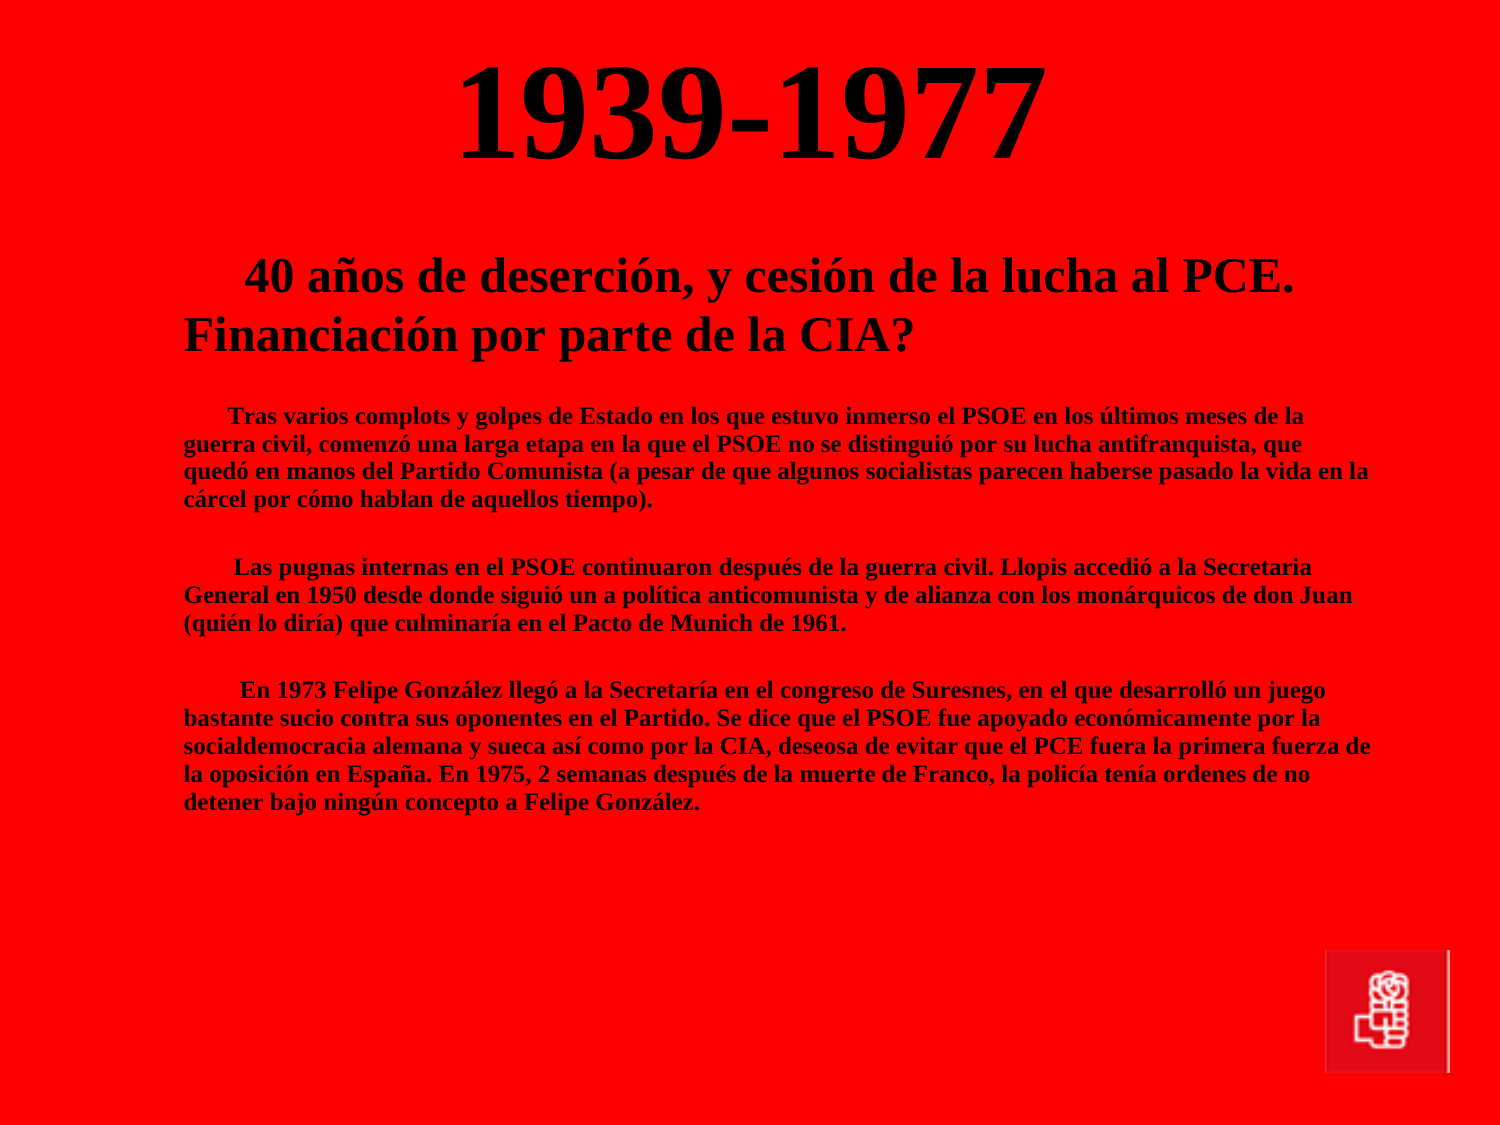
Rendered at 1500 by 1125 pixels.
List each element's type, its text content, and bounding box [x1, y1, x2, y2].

title 1939-1977 [112, 22, 1388, 203]
picture [1325, 950, 1450, 1073]
list 40 años de deserción, y cesión de la lucha al PCE. Financiación por parte de la CIA? Tras varios complots y golpes de Estado en los que estuvo inmerso el PSOE en los últimos meses de la guerra civil, comenzó una larga etapa en la que el PSOE no se distinguió por su lucha antifranquista, que quedó en manos del Partido Comunista (a pesar de que algunos socialistas parecen haberse pasado la vida en la cárcel por cómo hablan de aquellos tiempo). Las pugnas internas en el PSOE continuaron después de la guerra civil. Llopis accedió a la Secretaria General en 1950 desde donde siguió un a política anticomunista y de alianza con los monárquicos de don Juan (quién lo diría) que culminaría en el Pacto de Munich de 1961. En 1973 Felipe González llegó a la Secretaría en el congreso de Suresnes, en el que desarrolló un juego bastante sucio contra sus oponentes en el Partido. Se dice que el PSOE fue apoyado económicamente por la socialdemocracia alemana y sueca así como por la CIA, deseosa de evitar que el PCE fuera la primera fuerza de la oposición en España. En 1975, 2 semanas después de la muerte de Franco, la policía tenía ordenes de no detener bajo ningún concepto a Felipe González. [112, 224, 1388, 1000]
